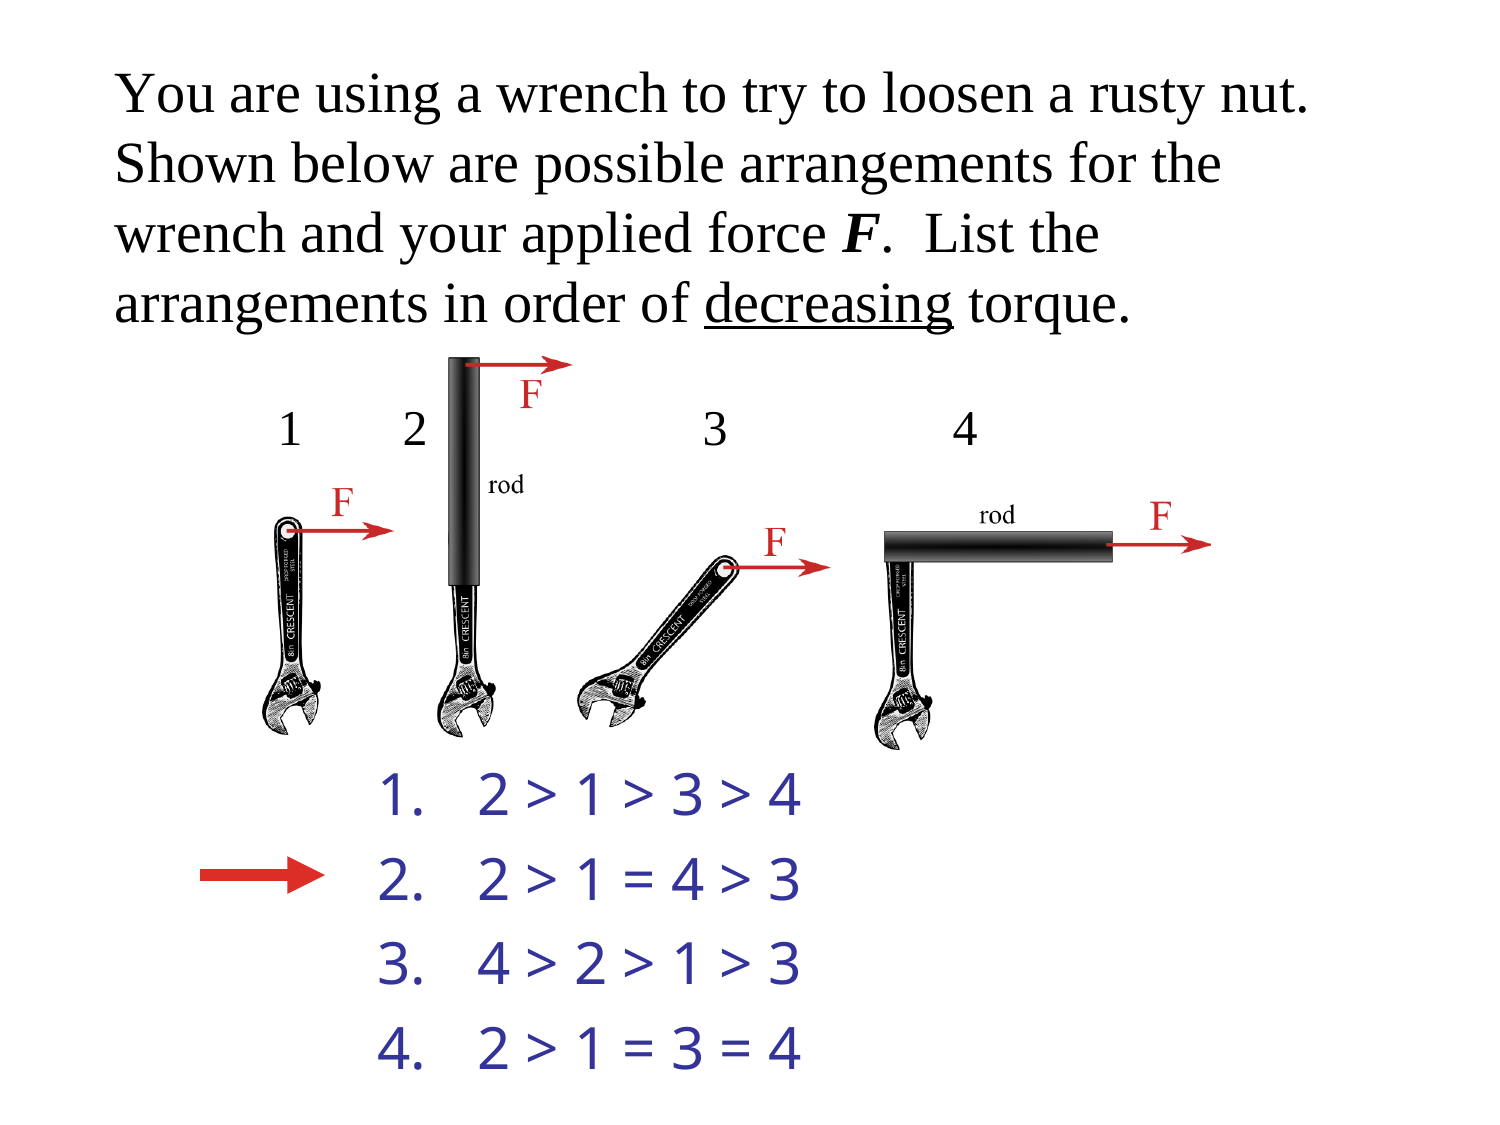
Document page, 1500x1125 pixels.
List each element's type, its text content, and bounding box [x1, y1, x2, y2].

title You are using a wrench to try to loosen a rusty nut. Shown below are possible arrangements for the wrench and your applied force F. List the arrangements in order of decreasing torque. [99, 0, 1401, 388]
picture [262, 356, 1211, 751]
text_box 2 [387, 387, 443, 463]
list 2 > 1 > 3 > 4 2 > 1 = 4 > 3 4 > 2 > 1 > 3 2 > 1 = 3 = 4 [362, 751, 1051, 1125]
text_box 4 [937, 387, 993, 463]
text_box 1 [262, 387, 318, 463]
text_box 3 [687, 387, 743, 463]
